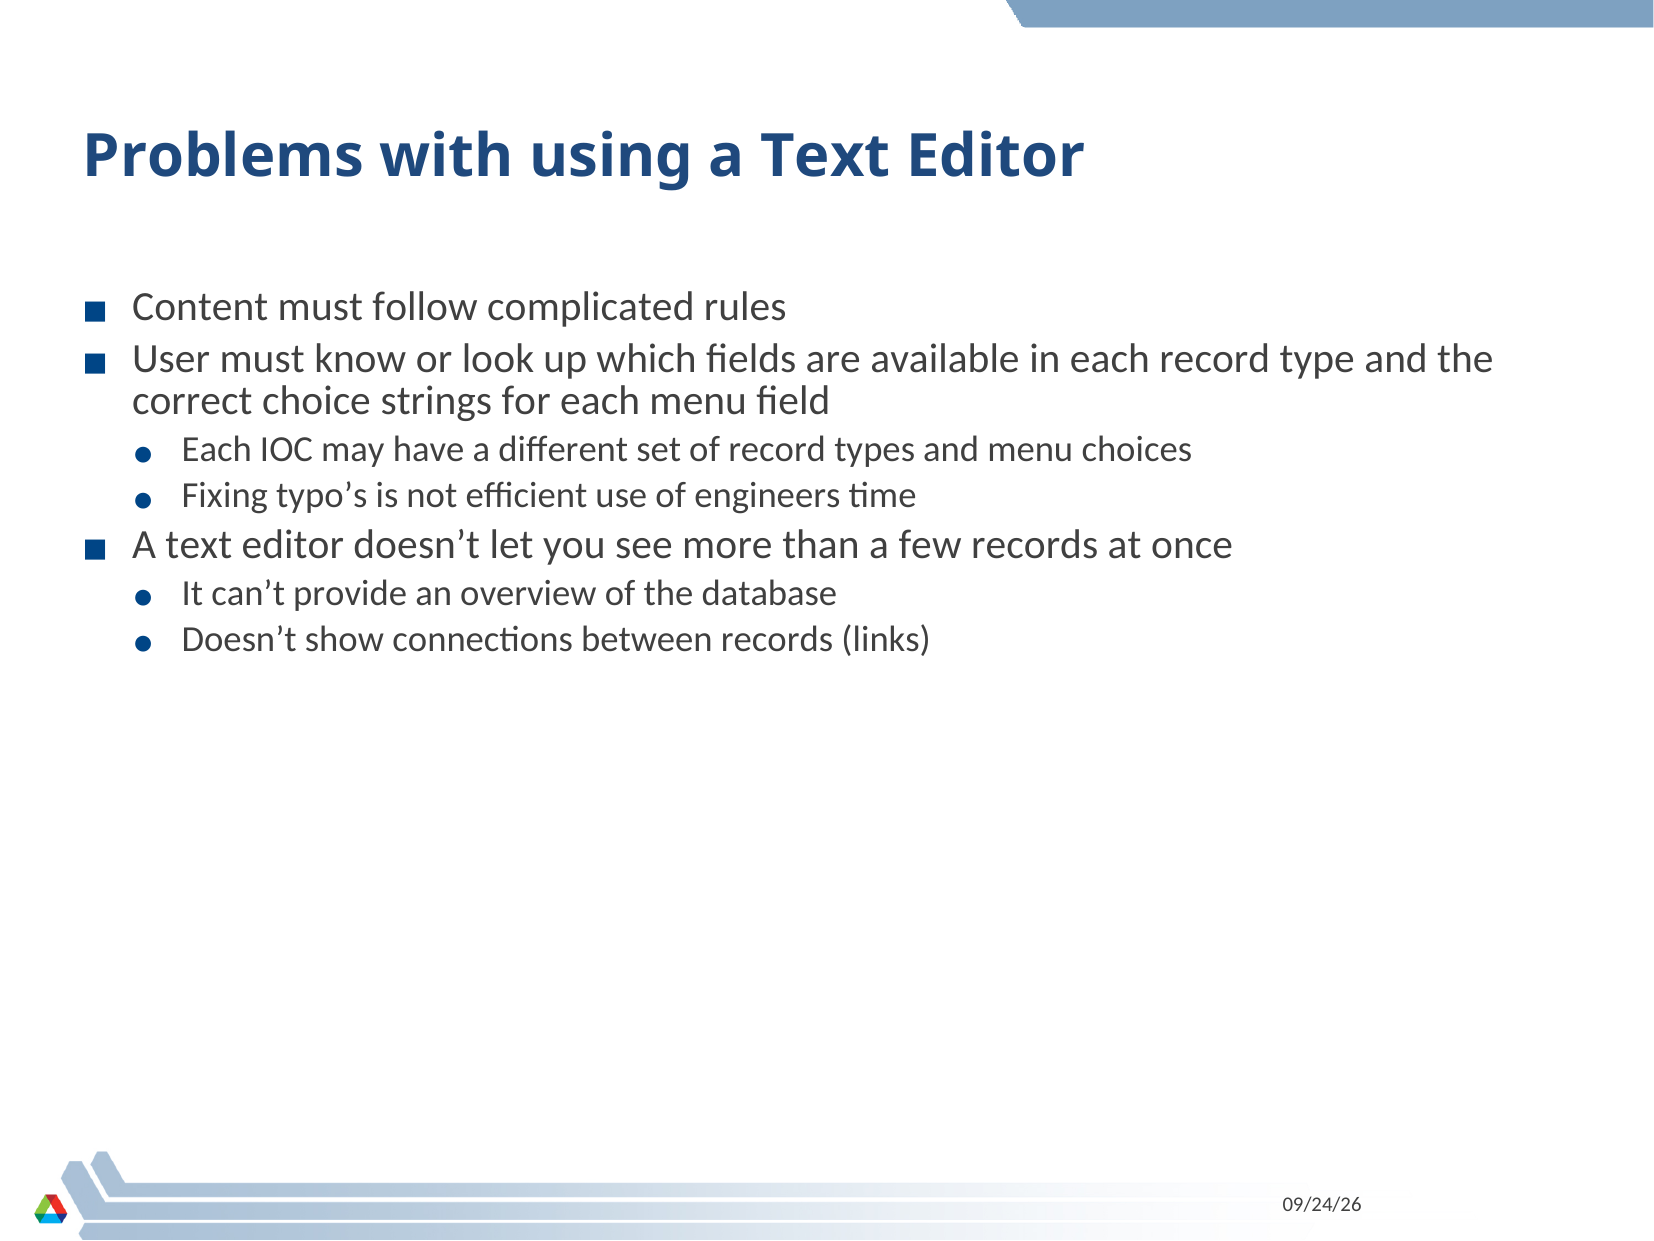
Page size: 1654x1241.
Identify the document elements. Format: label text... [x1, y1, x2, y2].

list Content must follow complicated rules User must know or look up which fields are available in each record type and the correct choice strings for each menu field Each IOC may have a different set of record types and menu choices Fixing typo’s is not efficient use of engineers time A text editor doesn’t let you see more than a few records at once It can’t provide an overview of the database Doesn’t show connections between records (links) [82, 289, 1571, 1108]
title Problems with using a Text Editor [82, 49, 1571, 257]
picture [0, 0, 1654, 29]
picture [0, 1143, 1654, 1240]
